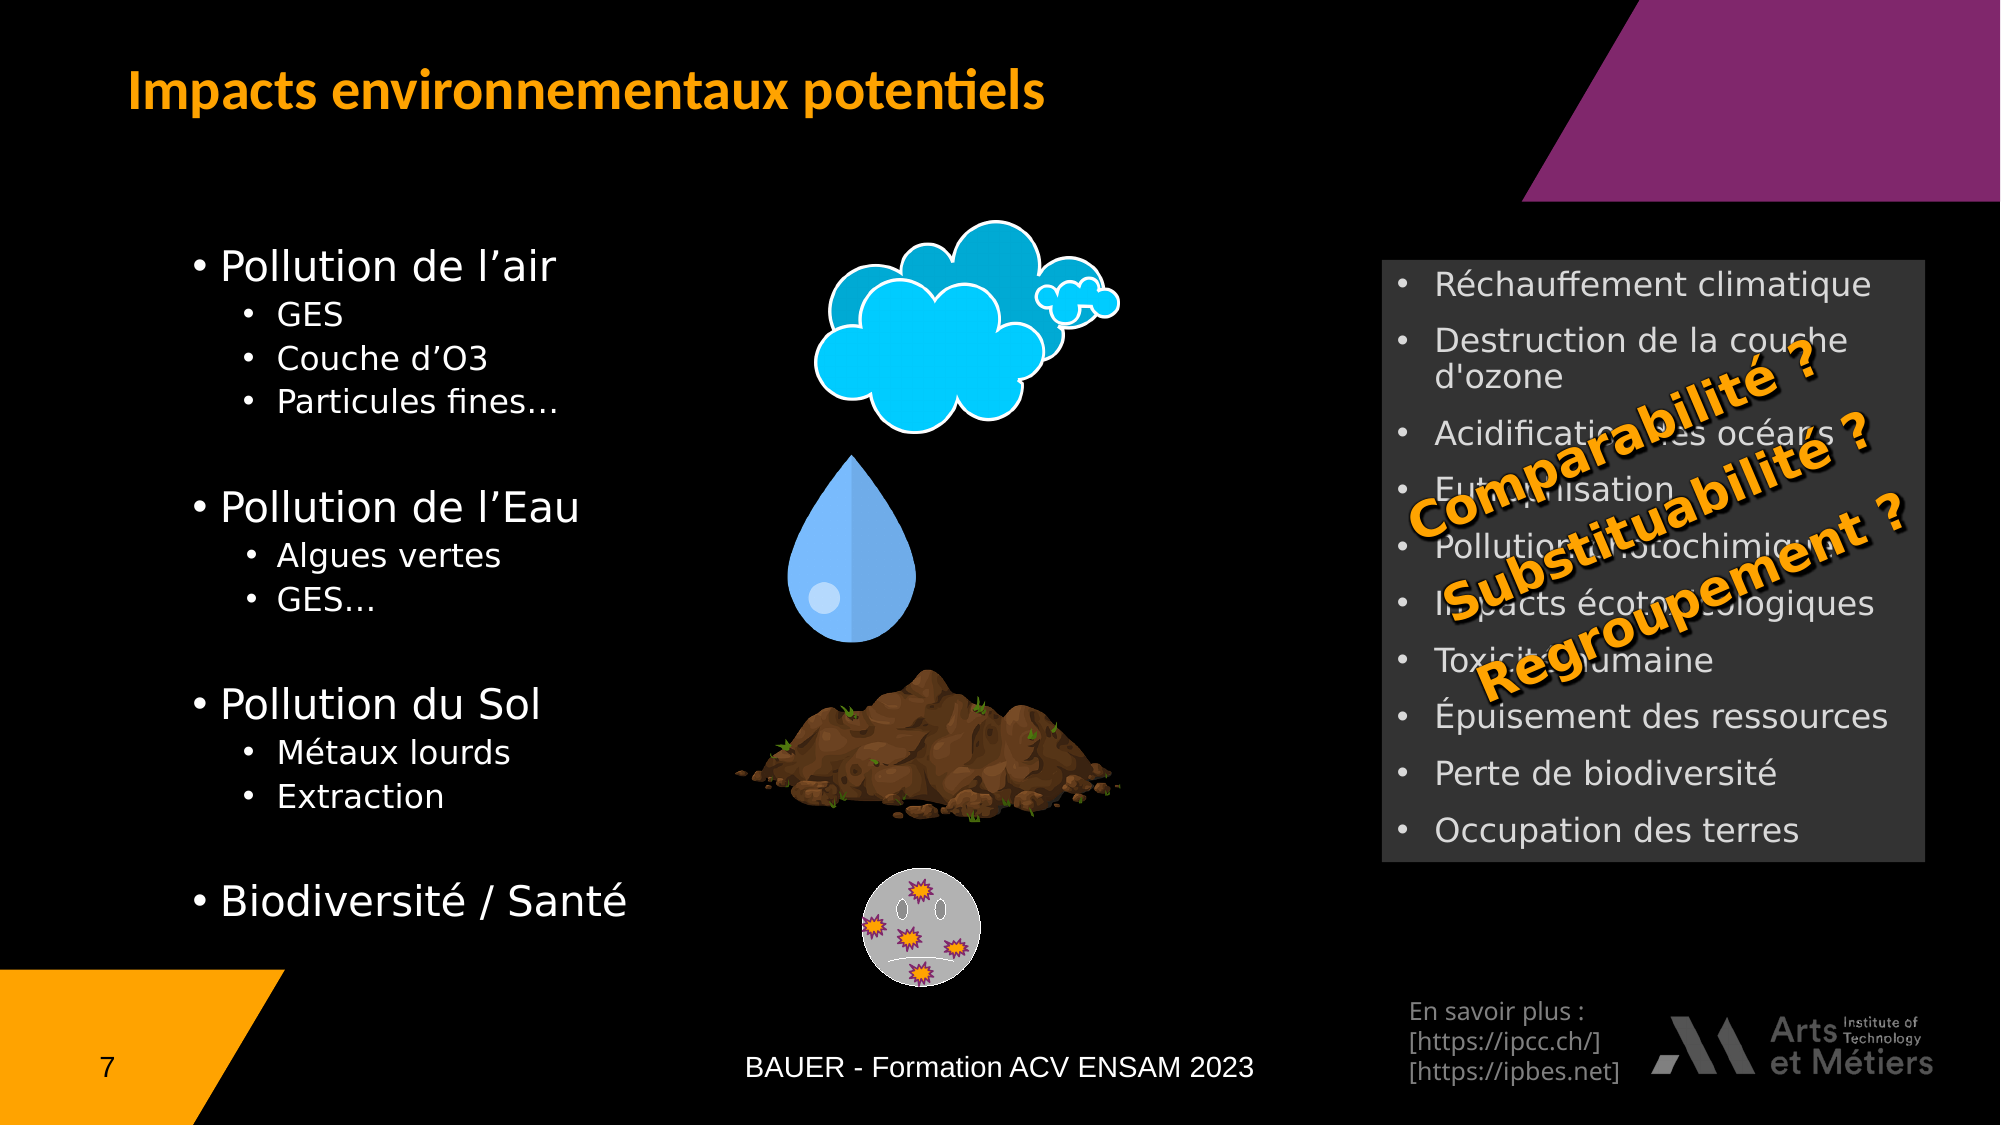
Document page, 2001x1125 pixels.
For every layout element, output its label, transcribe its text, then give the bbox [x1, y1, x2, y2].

title Impacts environnementaux potentiels [112, 51, 1477, 166]
list Réchauffement climatique Destruction de la couche d'ozone Acidification des océans Eutrophisation Pollution photochimique Impacts écotoxicologiques Toxicité humaine Épuisement des ressources Perte de biodiversité Occupation des terres [1381, 259, 1926, 498]
picture [720, 436, 1140, 851]
text_box En savoir plus : [https://ipcc.ch/] [https://ipbes.net] [1394, 988, 1636, 1093]
list Réchauffement climatique Destruction de la couche d'ozone Acidification des océans Eutrophisation Pollution photochimique Impacts écotoxicologiques Toxicité humaine Épuisement des ressources Perte de biodiversité Occupation des terres [1381, 505, 1926, 863]
list Pollution de l’air GES Couche d’O3 Particules fines… Pollution de l’Eau Algues vertes GES… Pollution du Sol Métaux lourds Extraction Biodiversité / Santé [177, 227, 1950, 937]
text_box Comparabilité ? Substituabilité ? Regroupement ? [1382, 298, 1951, 729]
text_box [862, 868, 981, 987]
picture [1636, 997, 1952, 1093]
picture [814, 220, 1120, 434]
